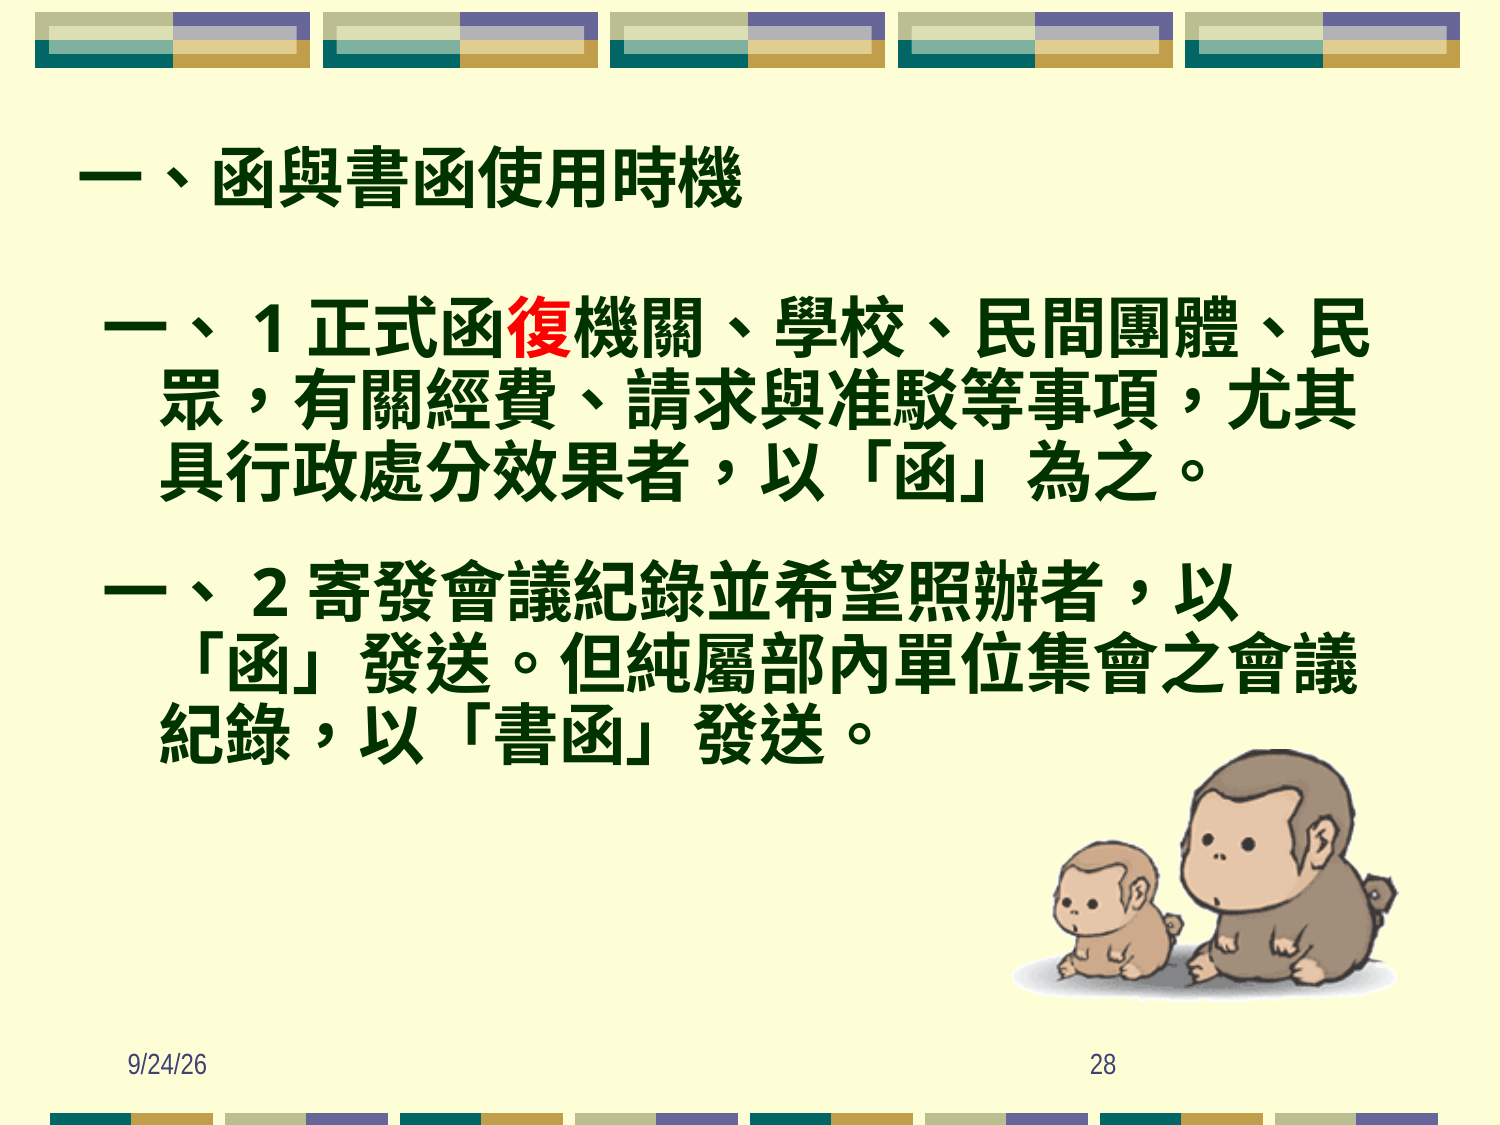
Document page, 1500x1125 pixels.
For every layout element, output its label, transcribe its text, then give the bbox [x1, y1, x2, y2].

picture [1012, 813, 1399, 1002]
text_box [112, 1012, 426, 1088]
text_box [1012, 50, 1463, 150]
text_box 一、1正式函復機關、學校、民間團體、民眾，有關經費、請求與准駁等事項，尤其具行政處分效果者，以「函」為之。 一、2寄發會議紀錄並希望照辦者，以「函」發送。但純屬部內單位集會之會議紀錄，以「書函」發送。 [87, 287, 1400, 813]
text_box 一、函與書函使用時機 [62, 137, 825, 237]
list [50, 99, 1263, 526]
text_box [1074, 1012, 1388, 1088]
